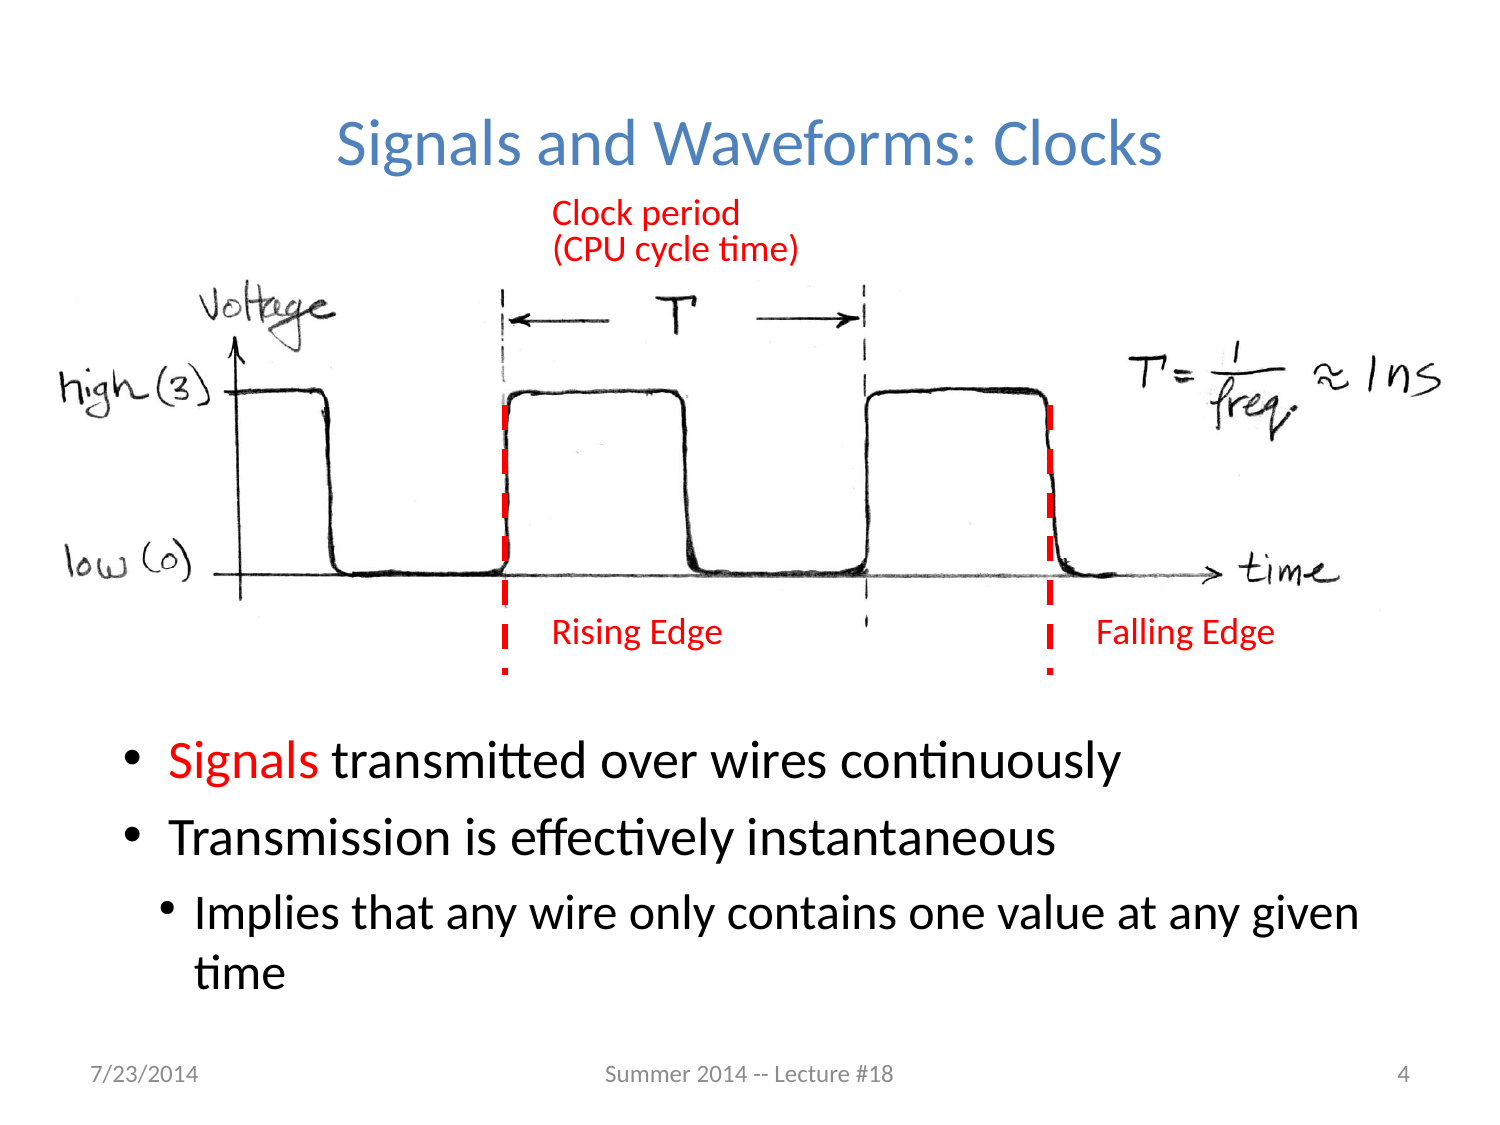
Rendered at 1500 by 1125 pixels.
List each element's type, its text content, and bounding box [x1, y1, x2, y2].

text_box Falling Edge [1081, 599, 1291, 660]
text_box Clock period (CPU cycle time) [537, 189, 815, 277]
text_box Signals transmitted over wires continuously Transmission is effectively instantaneous Implies that any wire only contains one value at any given time [112, 719, 1400, 1004]
title Signals and Waveforms: Clocks [75, 45, 1425, 233]
footer Summer 2014 -- Lecture #18 [512, 1042, 988, 1103]
slide_number <number> [1074, 1042, 1425, 1103]
picture [52, 270, 1446, 645]
text_box Rising Edge [536, 599, 739, 660]
slide_number 7/23/2014 [75, 1042, 425, 1103]
